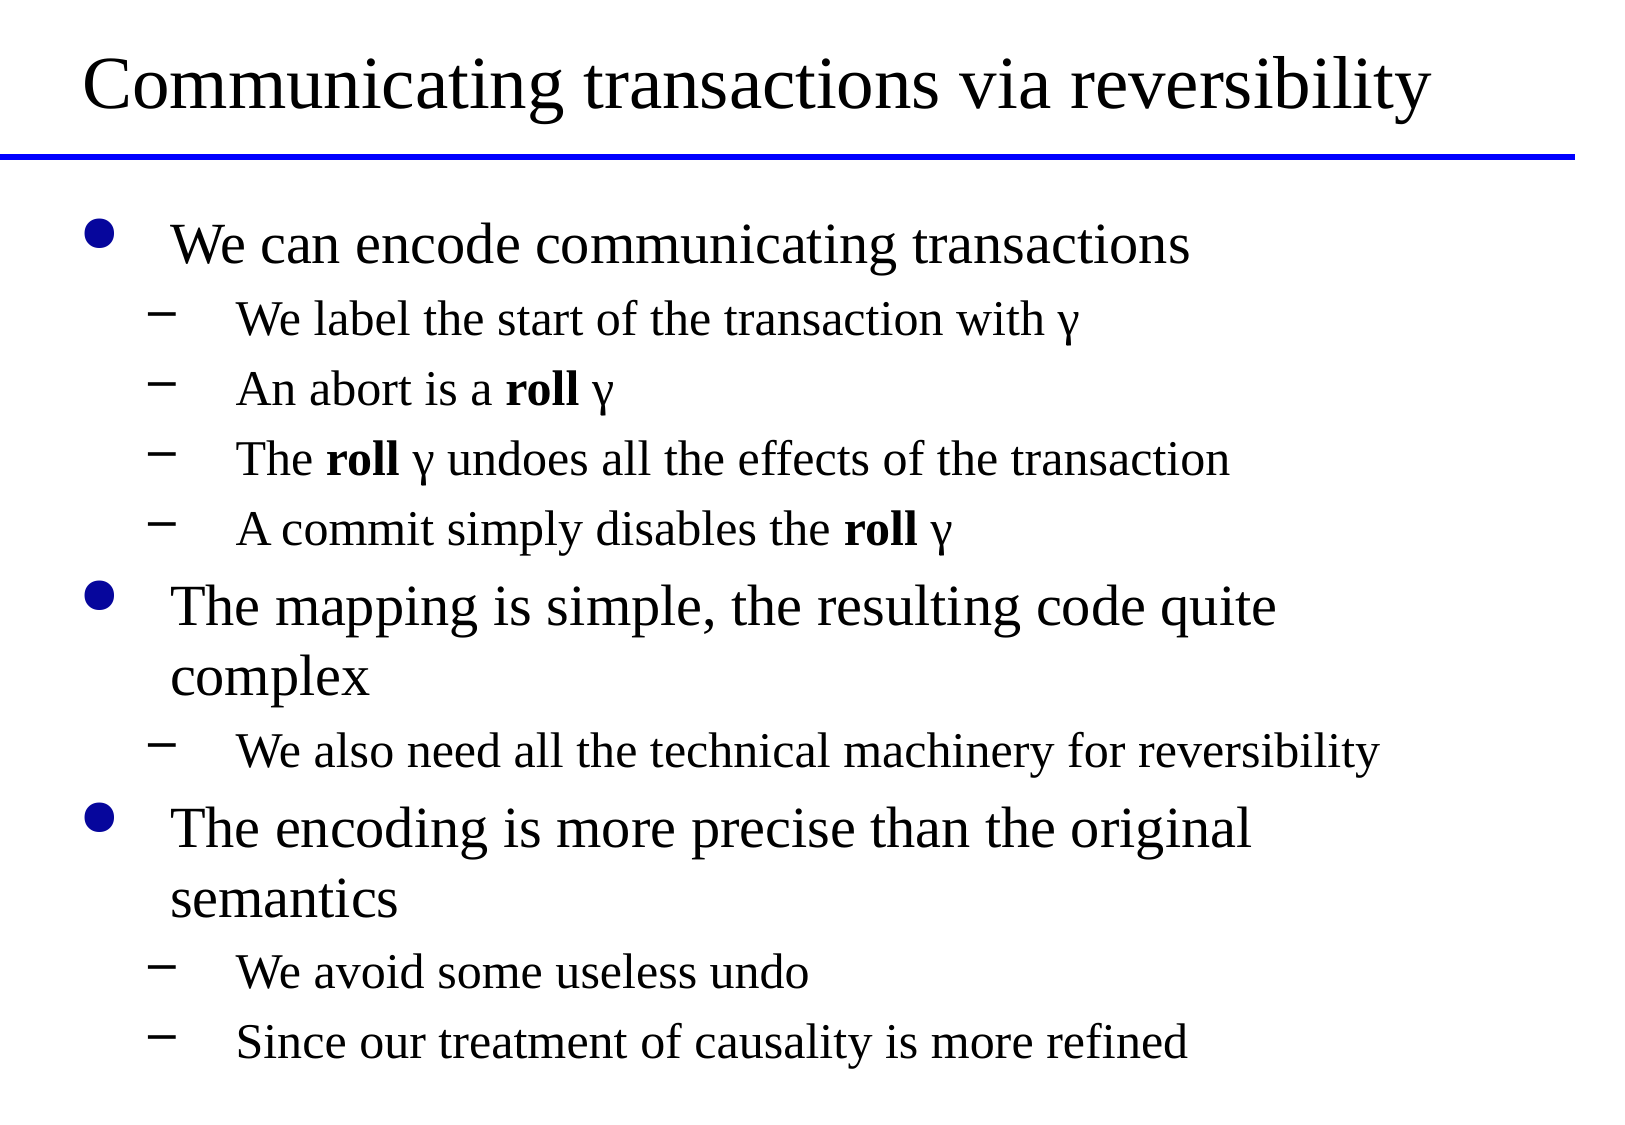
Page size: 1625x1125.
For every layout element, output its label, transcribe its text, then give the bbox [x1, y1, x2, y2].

title Communicating transactions via reversibility [67, 27, 1544, 131]
list We can encode communicating transactions We label the start of the transaction with γ An abort is a roll γ The roll γ undoes all the effects of the transaction A commit simply disables the roll γ The mapping is simple, the resulting code quite complex We also need all the technical machinery for reversibility The encoding is more precise than the original semantics We avoid some useless undo Since our treatment of causality is more refined [67, 198, 1478, 1061]
